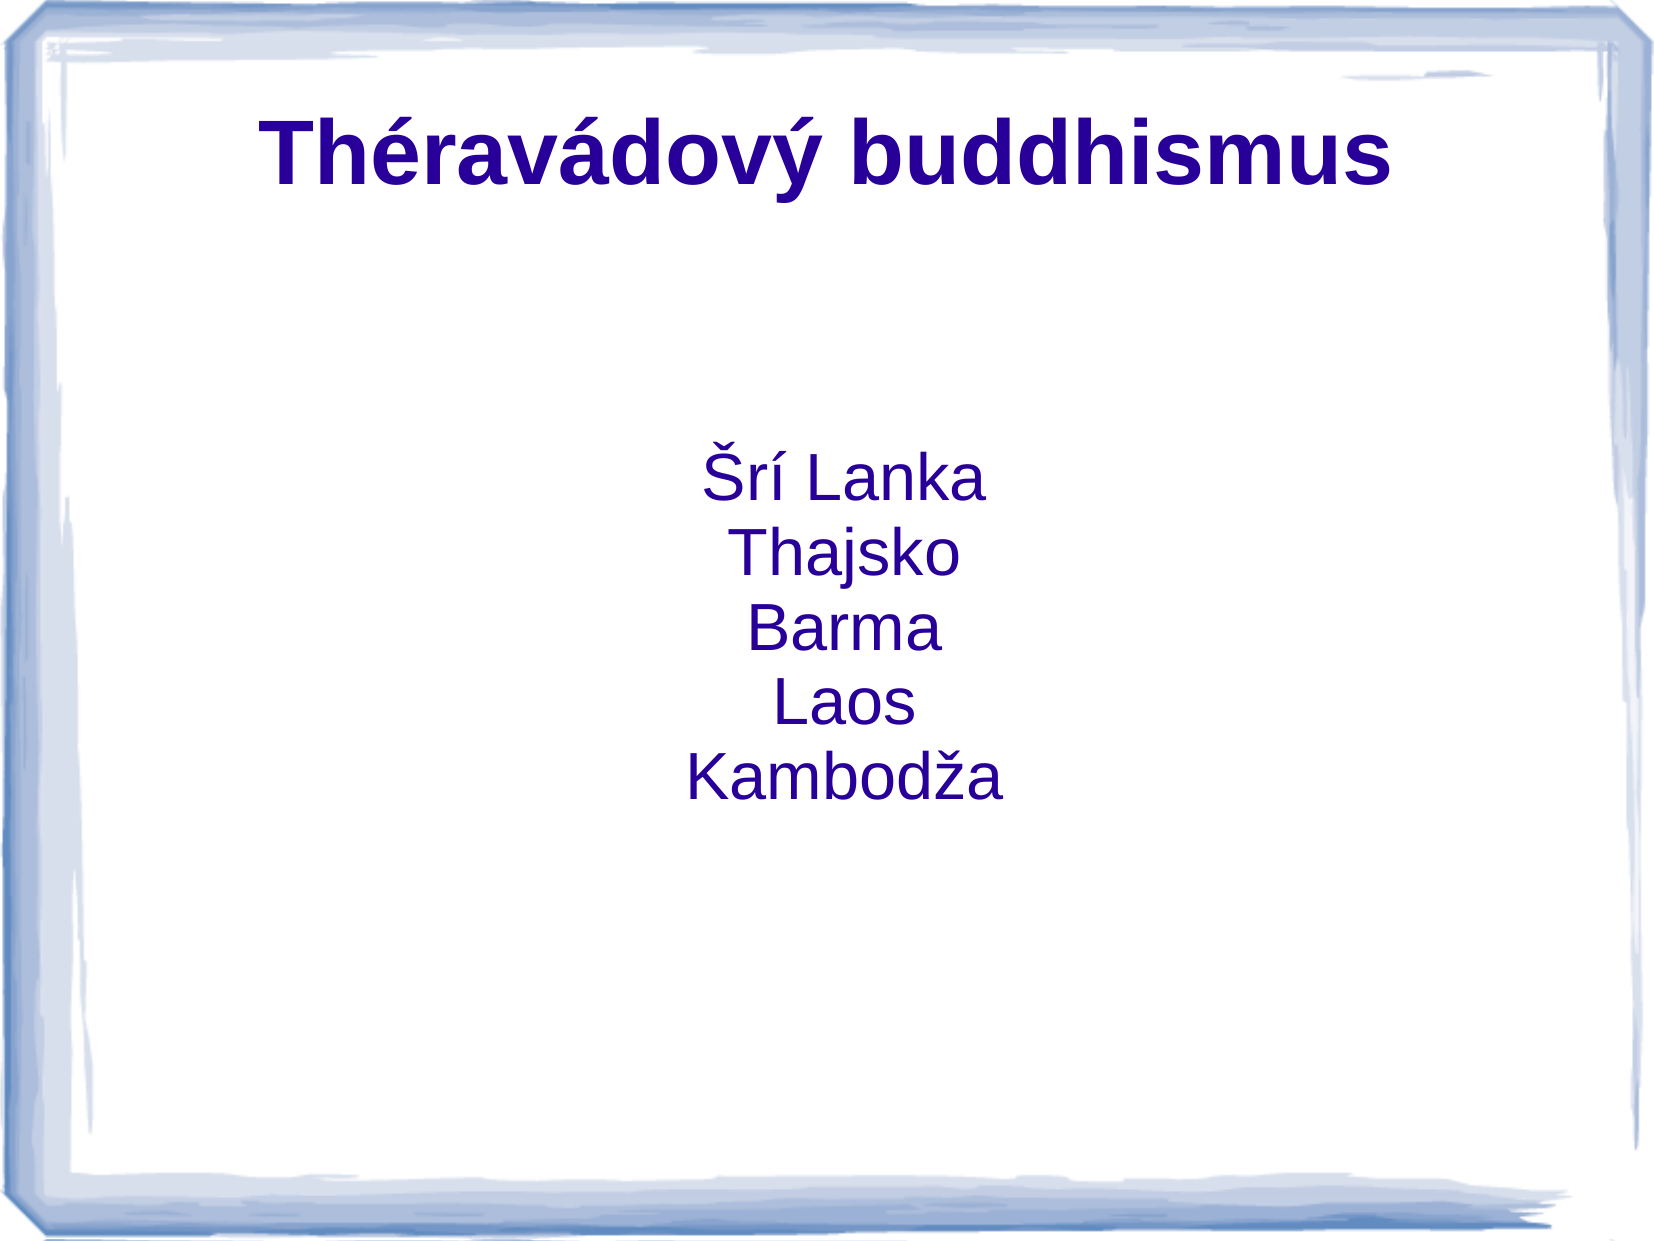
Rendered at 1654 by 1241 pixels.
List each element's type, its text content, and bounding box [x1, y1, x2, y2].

picture [0, 0, 1654, 1241]
subtitle Šrí Lanka Thajsko Barma Laos Kambodža [118, 324, 1571, 1004]
title Théravádový buddhismus [82, 49, 1571, 257]
